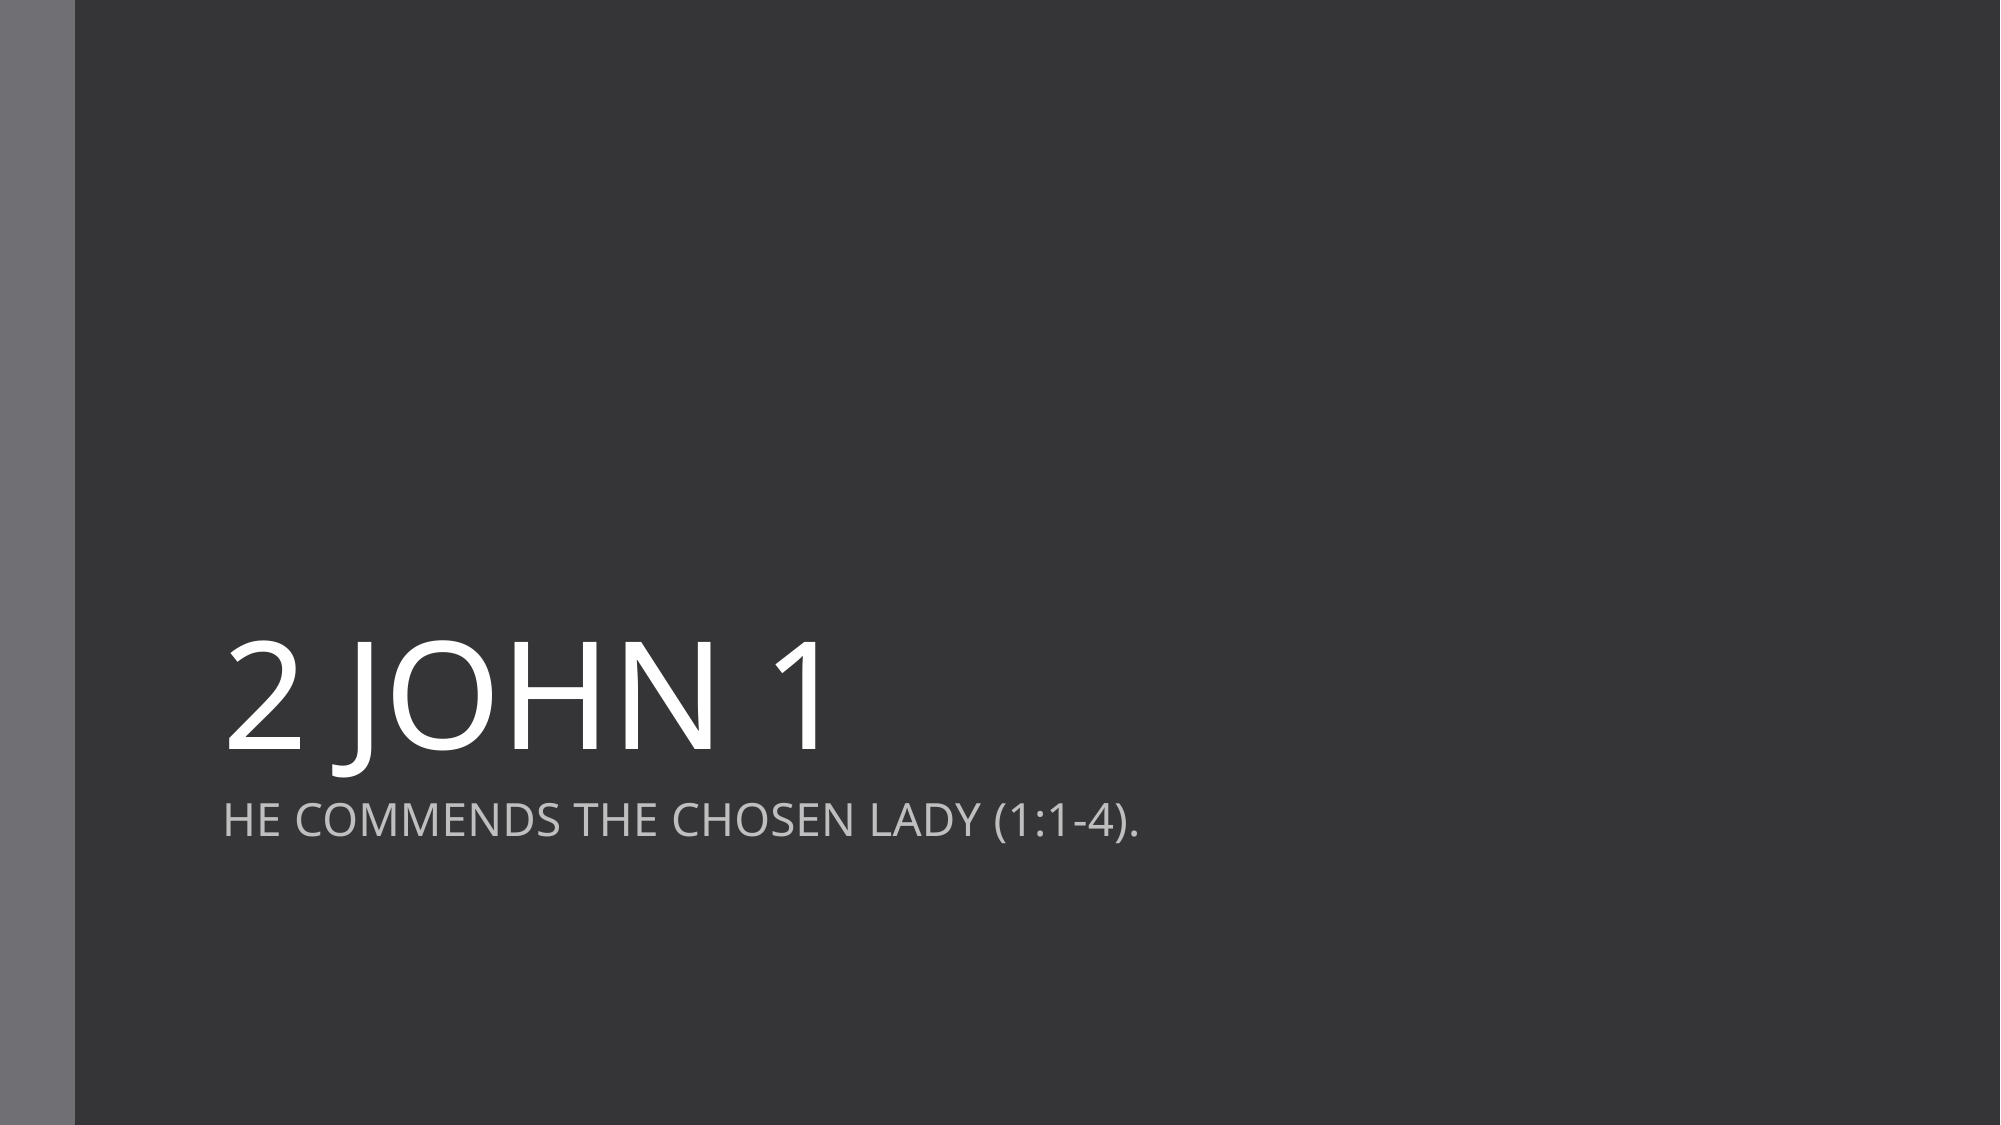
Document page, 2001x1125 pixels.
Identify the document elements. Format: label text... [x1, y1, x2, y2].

subtitle HE COMMENDS THE CHOSEN LADY (1:1-4). [206, 787, 1752, 1066]
title 2 JOHN 1 [206, 124, 1752, 787]
